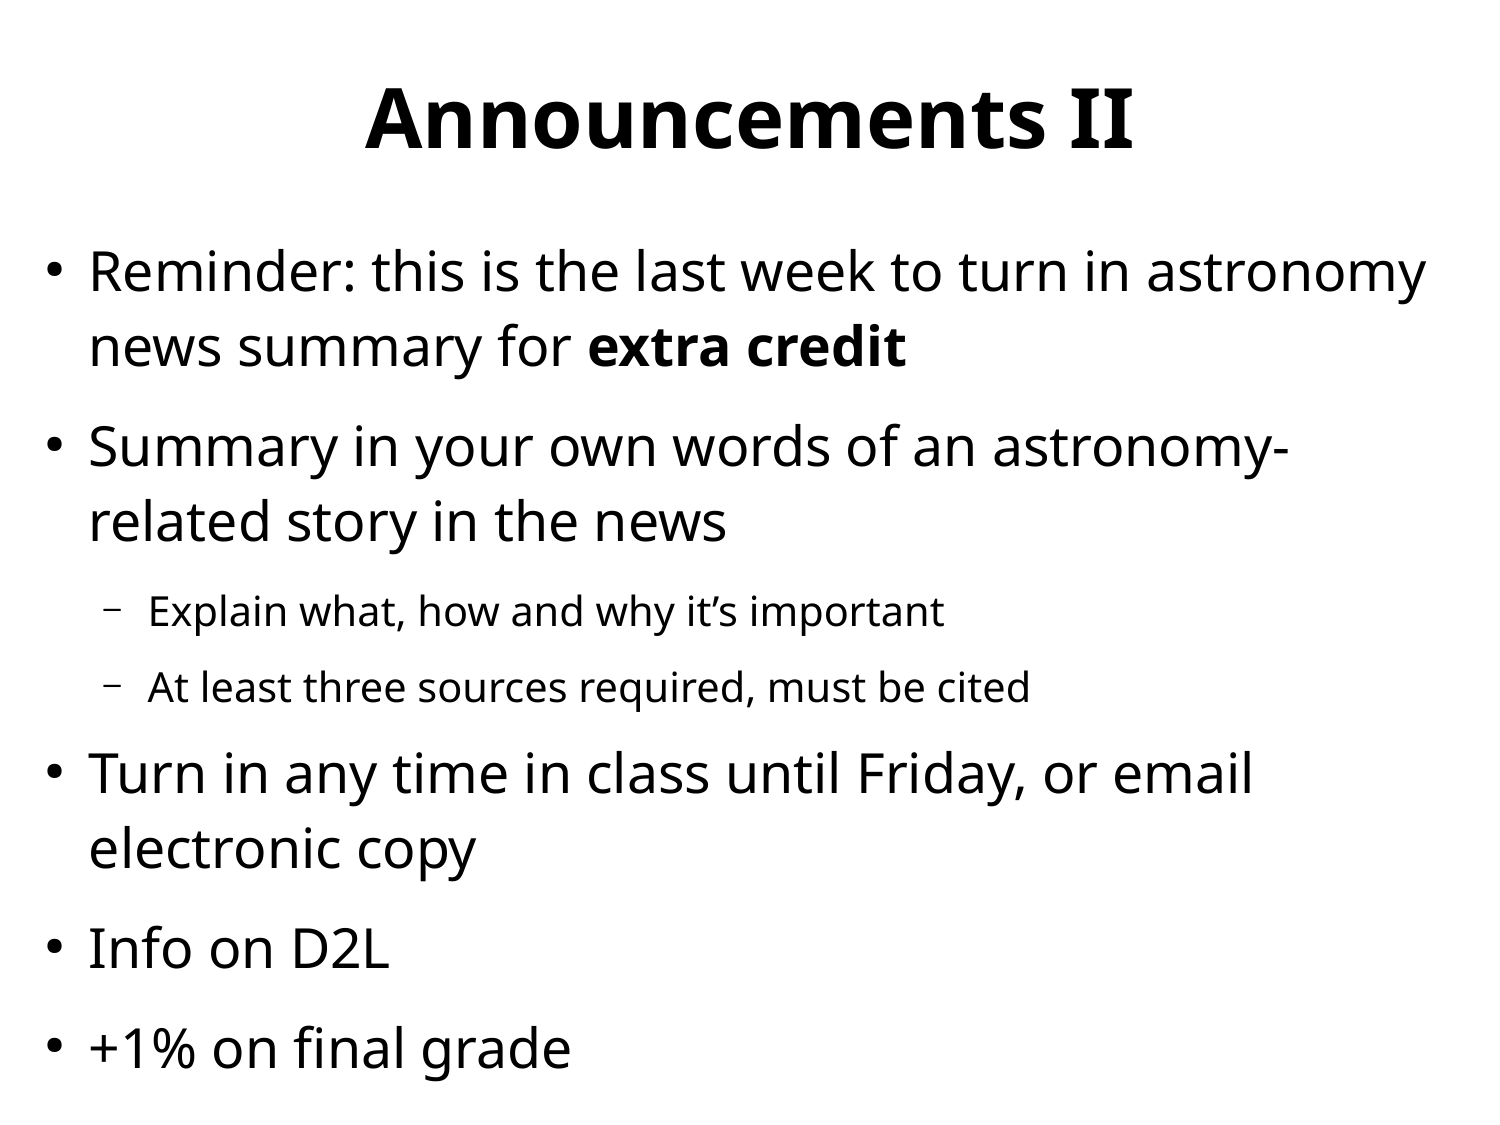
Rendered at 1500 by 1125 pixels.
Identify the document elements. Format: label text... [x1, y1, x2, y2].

list Reminder: this is the last week to turn in astronomy news summary for extra credit Summary in your own words of an astronomy-related story in the news Explain what, how and why it’s important At least three sources required, must be cited Turn in any time in class until Friday, or email electronic copy Info on D2L +1% on final grade [30, 232, 1471, 1096]
title Announcements II [30, 67, 1471, 165]
